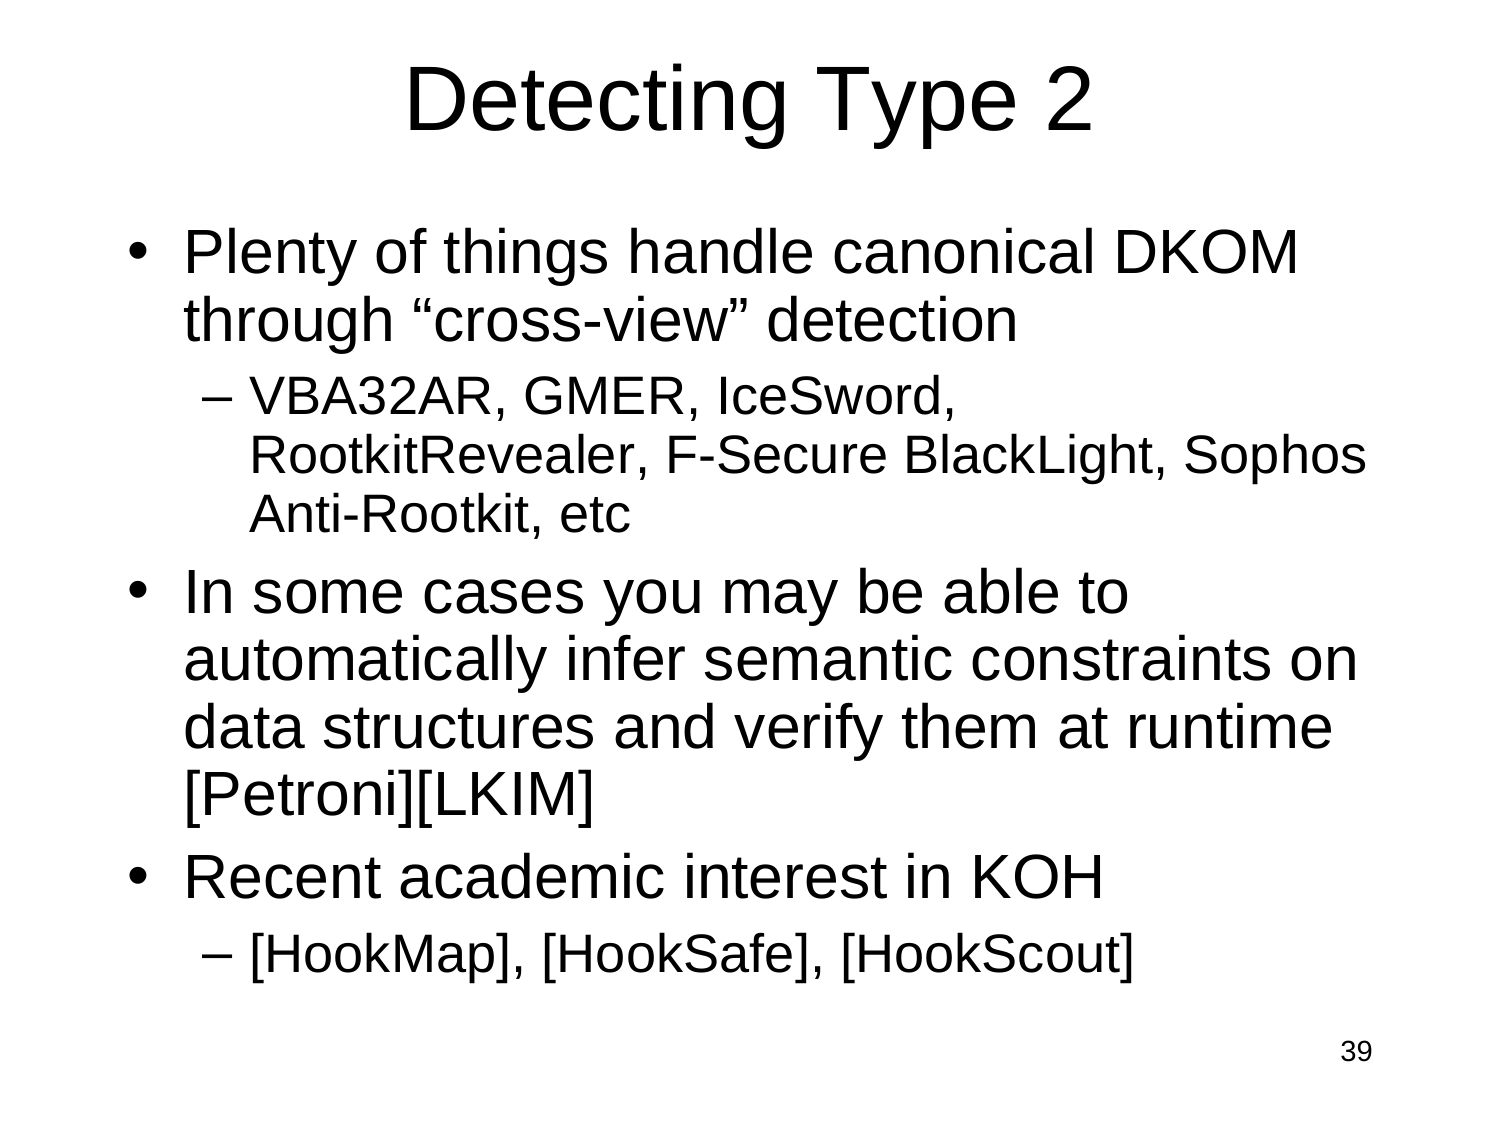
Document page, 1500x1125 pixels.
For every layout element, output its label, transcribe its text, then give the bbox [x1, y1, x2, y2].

text_box <number> [1074, 1025, 1388, 1101]
title Detecting Type 2 [0, 0, 1500, 188]
list Plenty of things handle canonical DKOM through “cross-view” detection VBA32AR, GMER, IceSword, RootkitRevealer, F-Secure BlackLight, Sophos Anti-Rootkit, etc In some cases you may be able to automatically infer semantic constraints on data structures and verify them at runtime [Petroni][LKIM] Recent academic interest in KOH [HookMap], [HookSafe], [HookScout] [112, 212, 1388, 1006]
